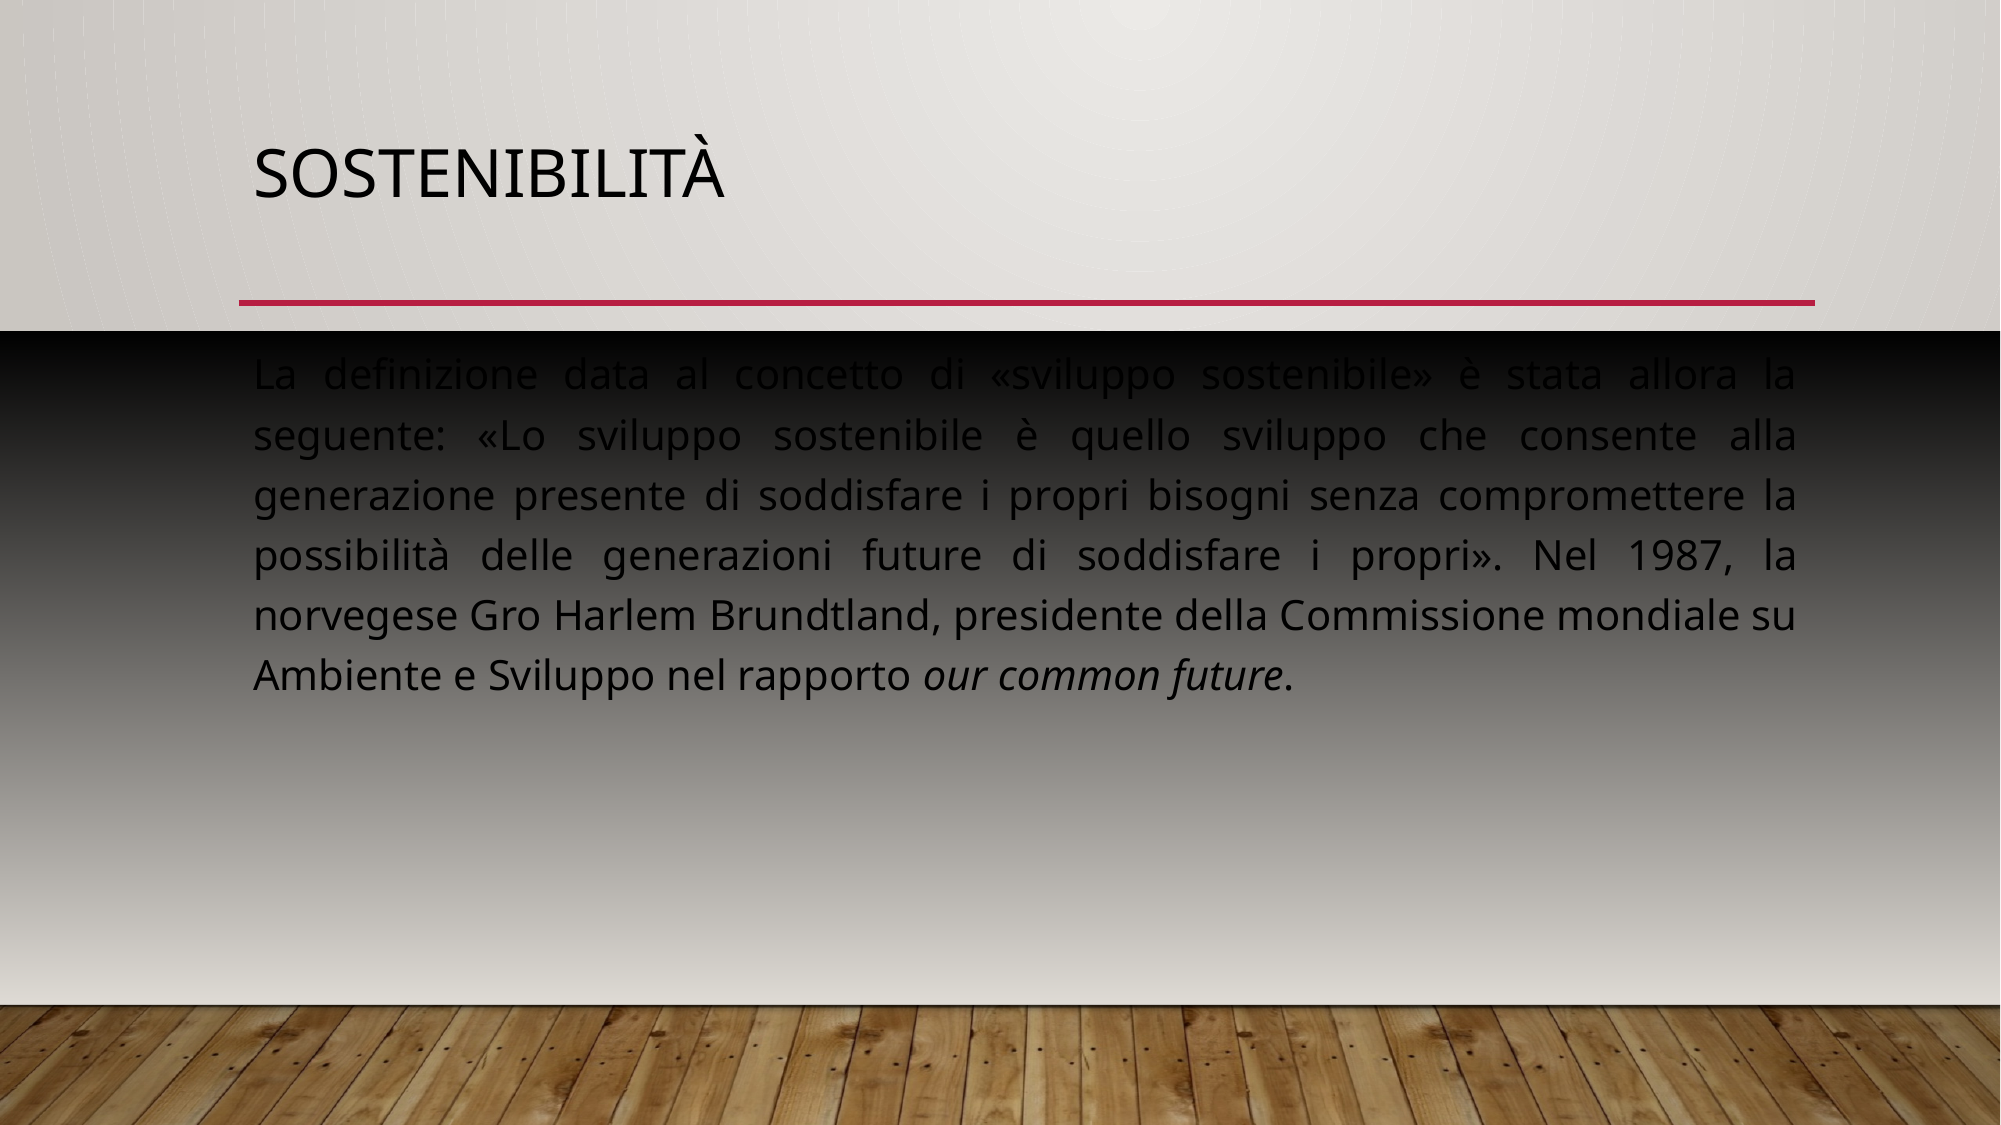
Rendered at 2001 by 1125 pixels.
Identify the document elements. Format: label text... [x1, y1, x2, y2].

title sostenibilità [238, 131, 1814, 305]
list La definizione data al concetto di «sviluppo sostenibile» è stata allora la seguente: «Lo sviluppo sostenibile è quello sviluppo che consente alla generazione presente di soddisfare i propri bisogni senza compromettere la possibilità delle generazioni future di soddisfare i propri». Nel 1987, la norvegese Gro Harlem Brundtland, presidente della Commissione mondiale su Ambiente e Sviluppo nel rapporto our common future. [238, 330, 1814, 897]
